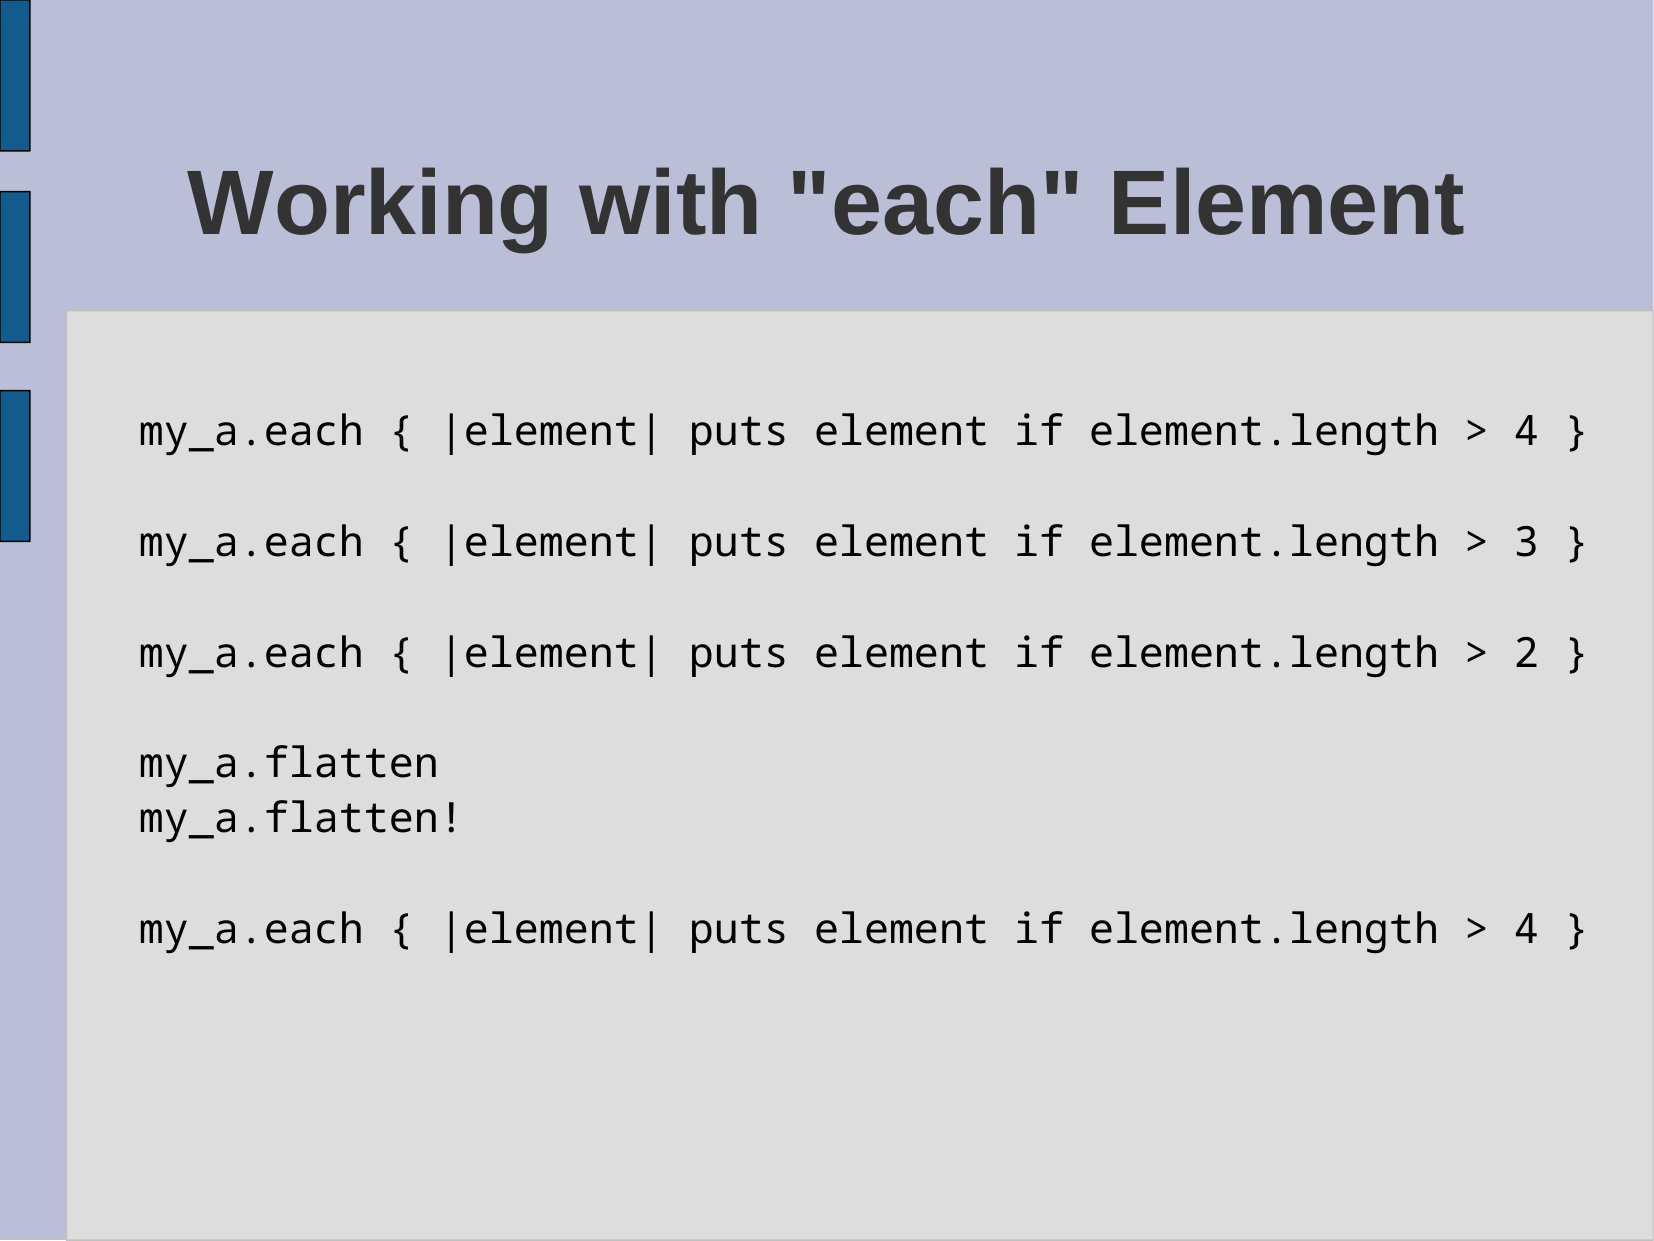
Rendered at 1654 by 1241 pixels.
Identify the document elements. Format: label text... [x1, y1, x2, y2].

text_box Working with "each" Element [121, 158, 1534, 255]
list my_a.each { |element| puts element if element.length > 4 } my_a.each { |element| puts element if element.length > 3 } my_a.each { |element| puts element if element.length > 2 } my_a.flatten my_a.flatten! my_a.each { |element| puts element if element.length > 4 } [121, 344, 1640, 1127]
